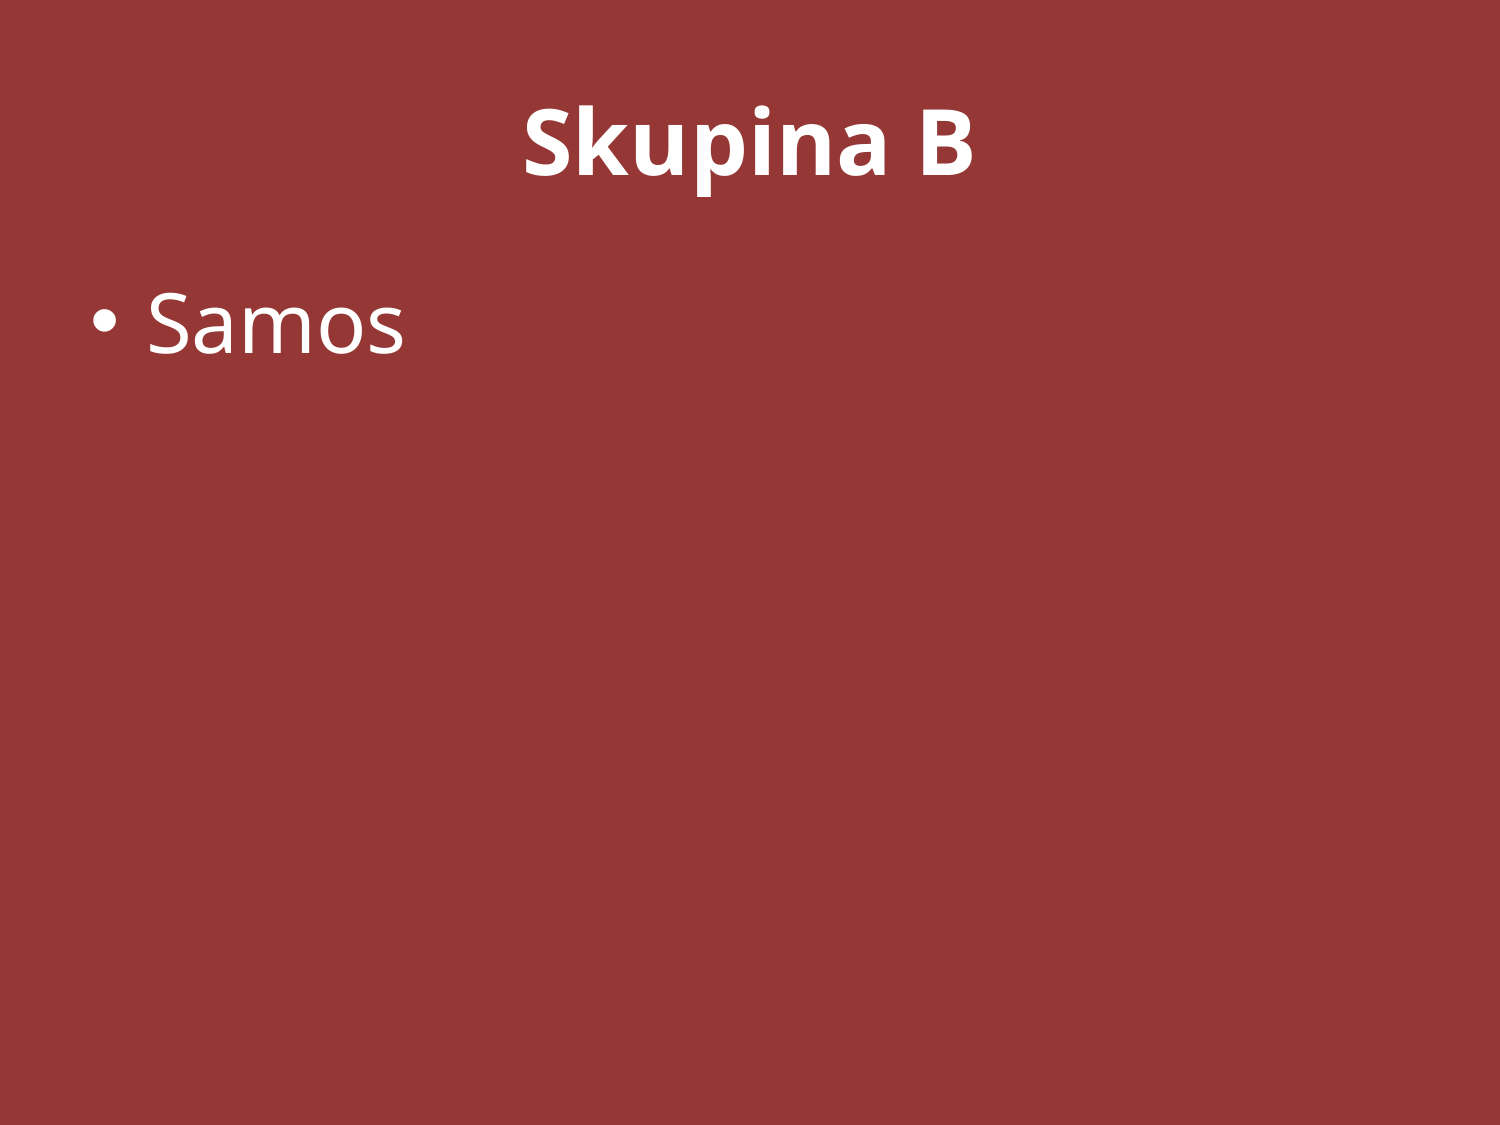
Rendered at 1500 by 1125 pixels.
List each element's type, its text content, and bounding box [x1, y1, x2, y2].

title Skupina B [75, 45, 1426, 233]
list Samos [75, 262, 1426, 1006]
